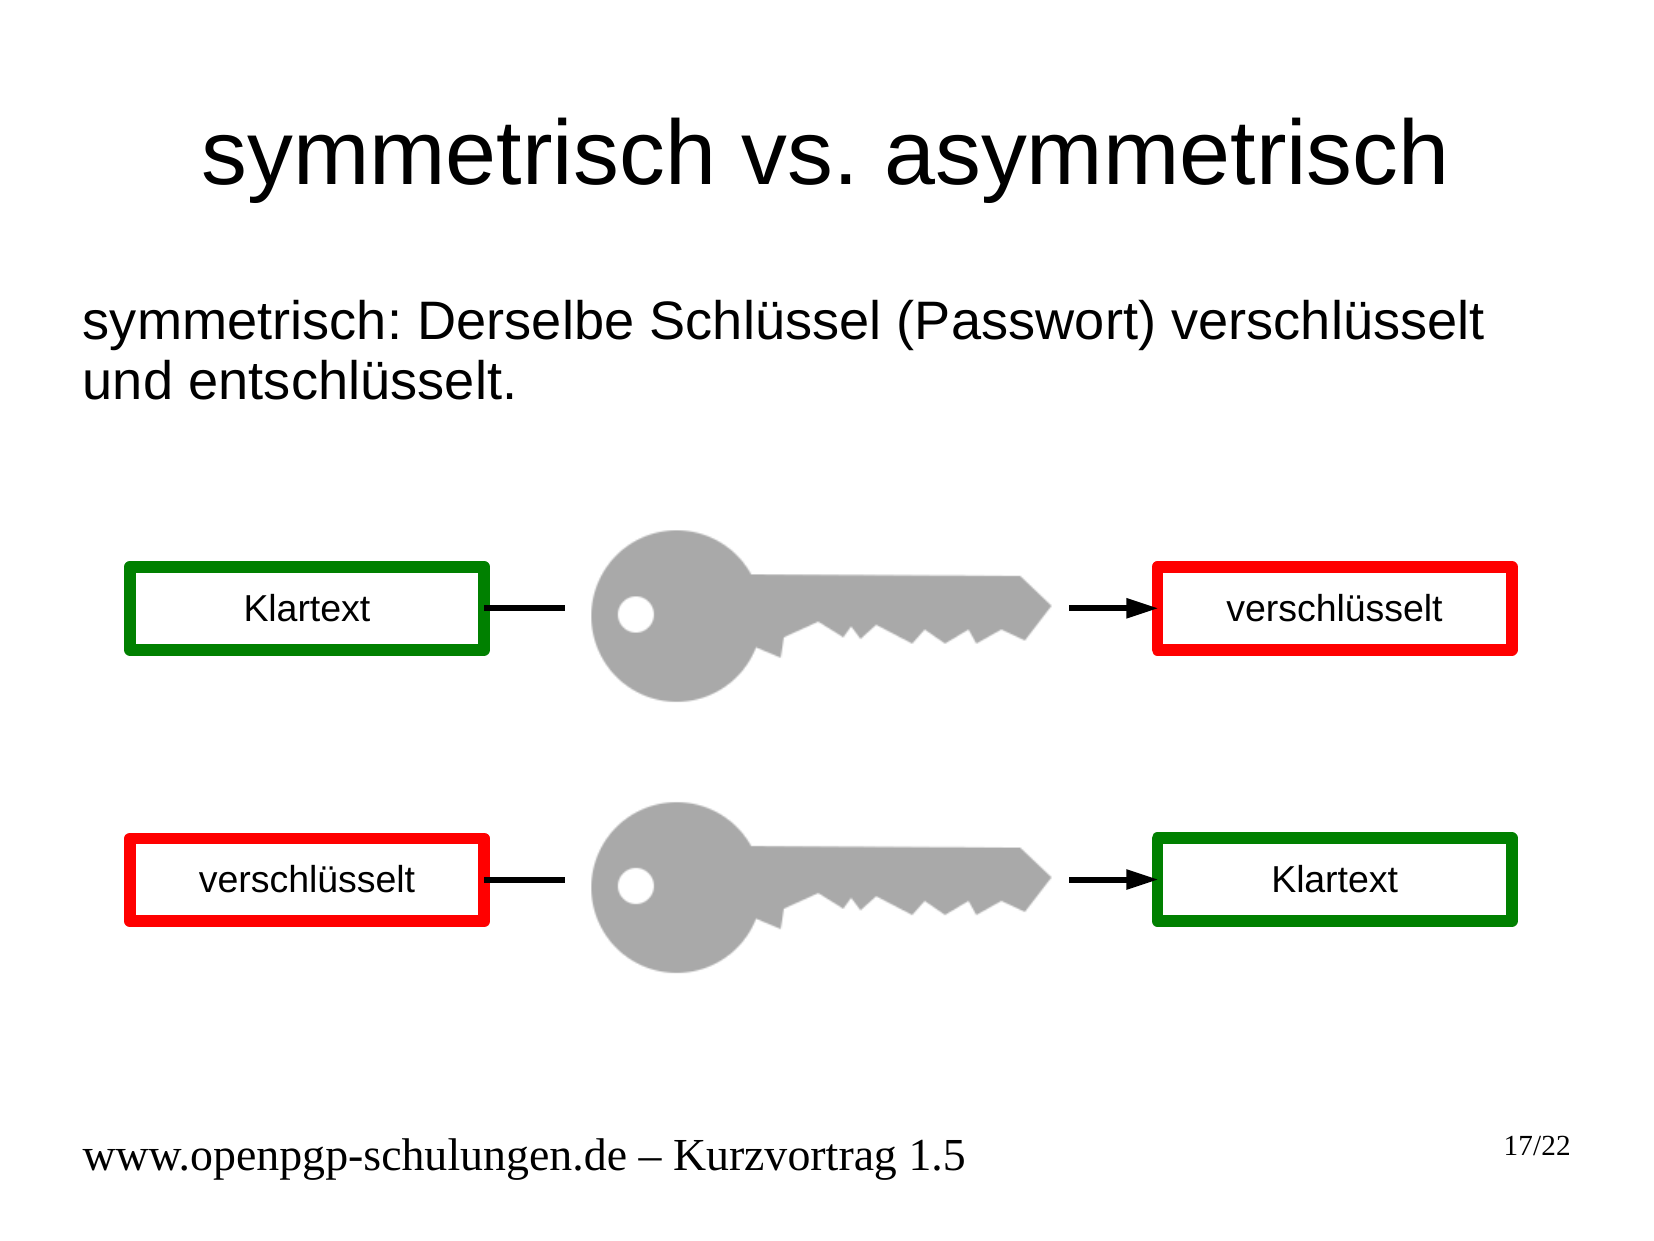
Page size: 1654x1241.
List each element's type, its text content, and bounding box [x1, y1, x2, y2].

picture [565, 507, 1069, 721]
text_box Klartext [129, 566, 485, 650]
picture [565, 779, 1069, 993]
text_box verschlüsselt [129, 838, 485, 922]
text_box verschlüsselt [1157, 566, 1512, 650]
list symmetrisch: Derselbe Schlüssel (Passwort) verschlüsselt und entschlüsselt. [82, 290, 1538, 1010]
title symmetrisch vs. asymmetrisch [82, 49, 1571, 257]
text_box Klartext [1157, 838, 1512, 921]
